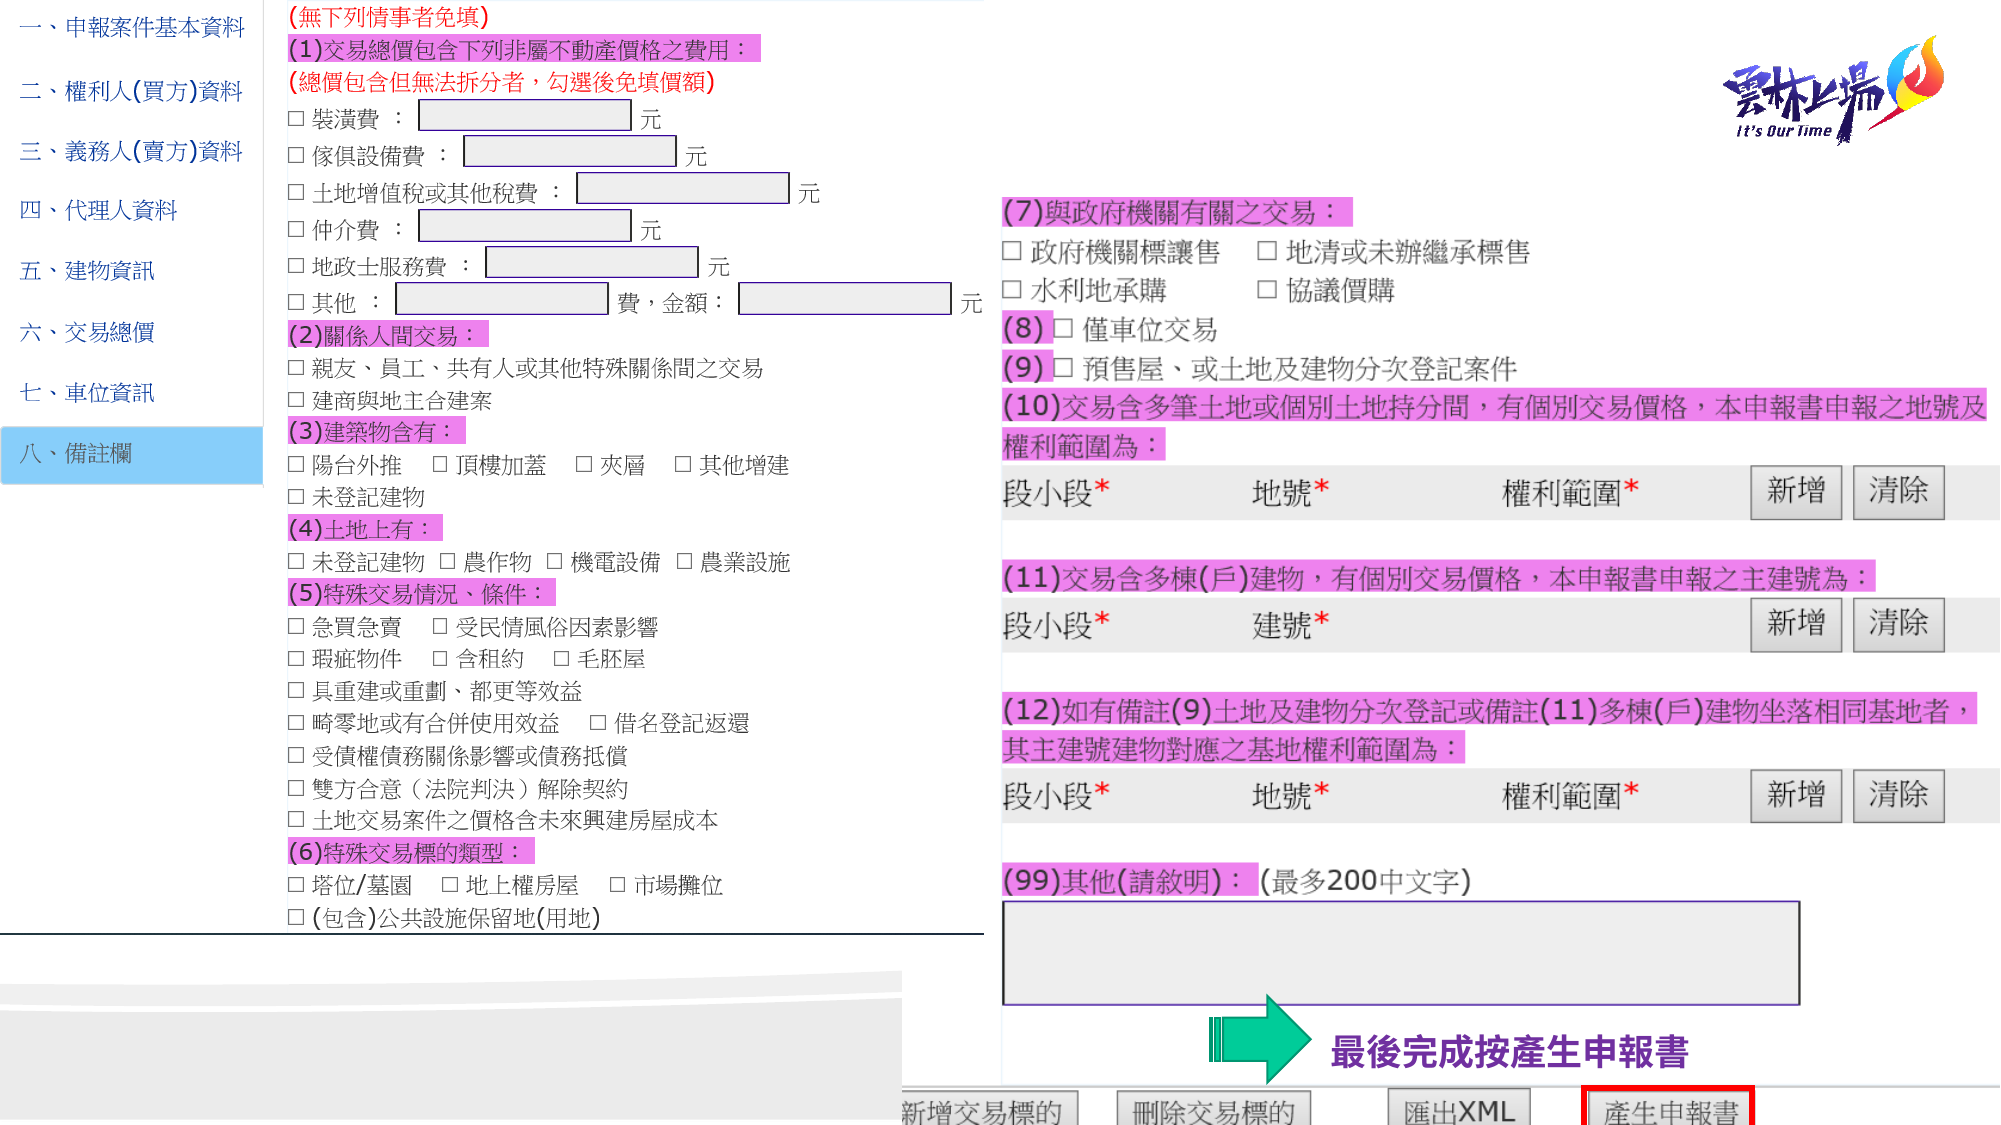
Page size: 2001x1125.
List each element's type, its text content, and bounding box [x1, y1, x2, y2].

picture [0, 0, 2000, 1125]
picture [1720, 29, 1946, 152]
picture [1587, 1091, 1749, 1125]
title 最後完成按產生申報書 [1310, 1018, 2000, 1083]
